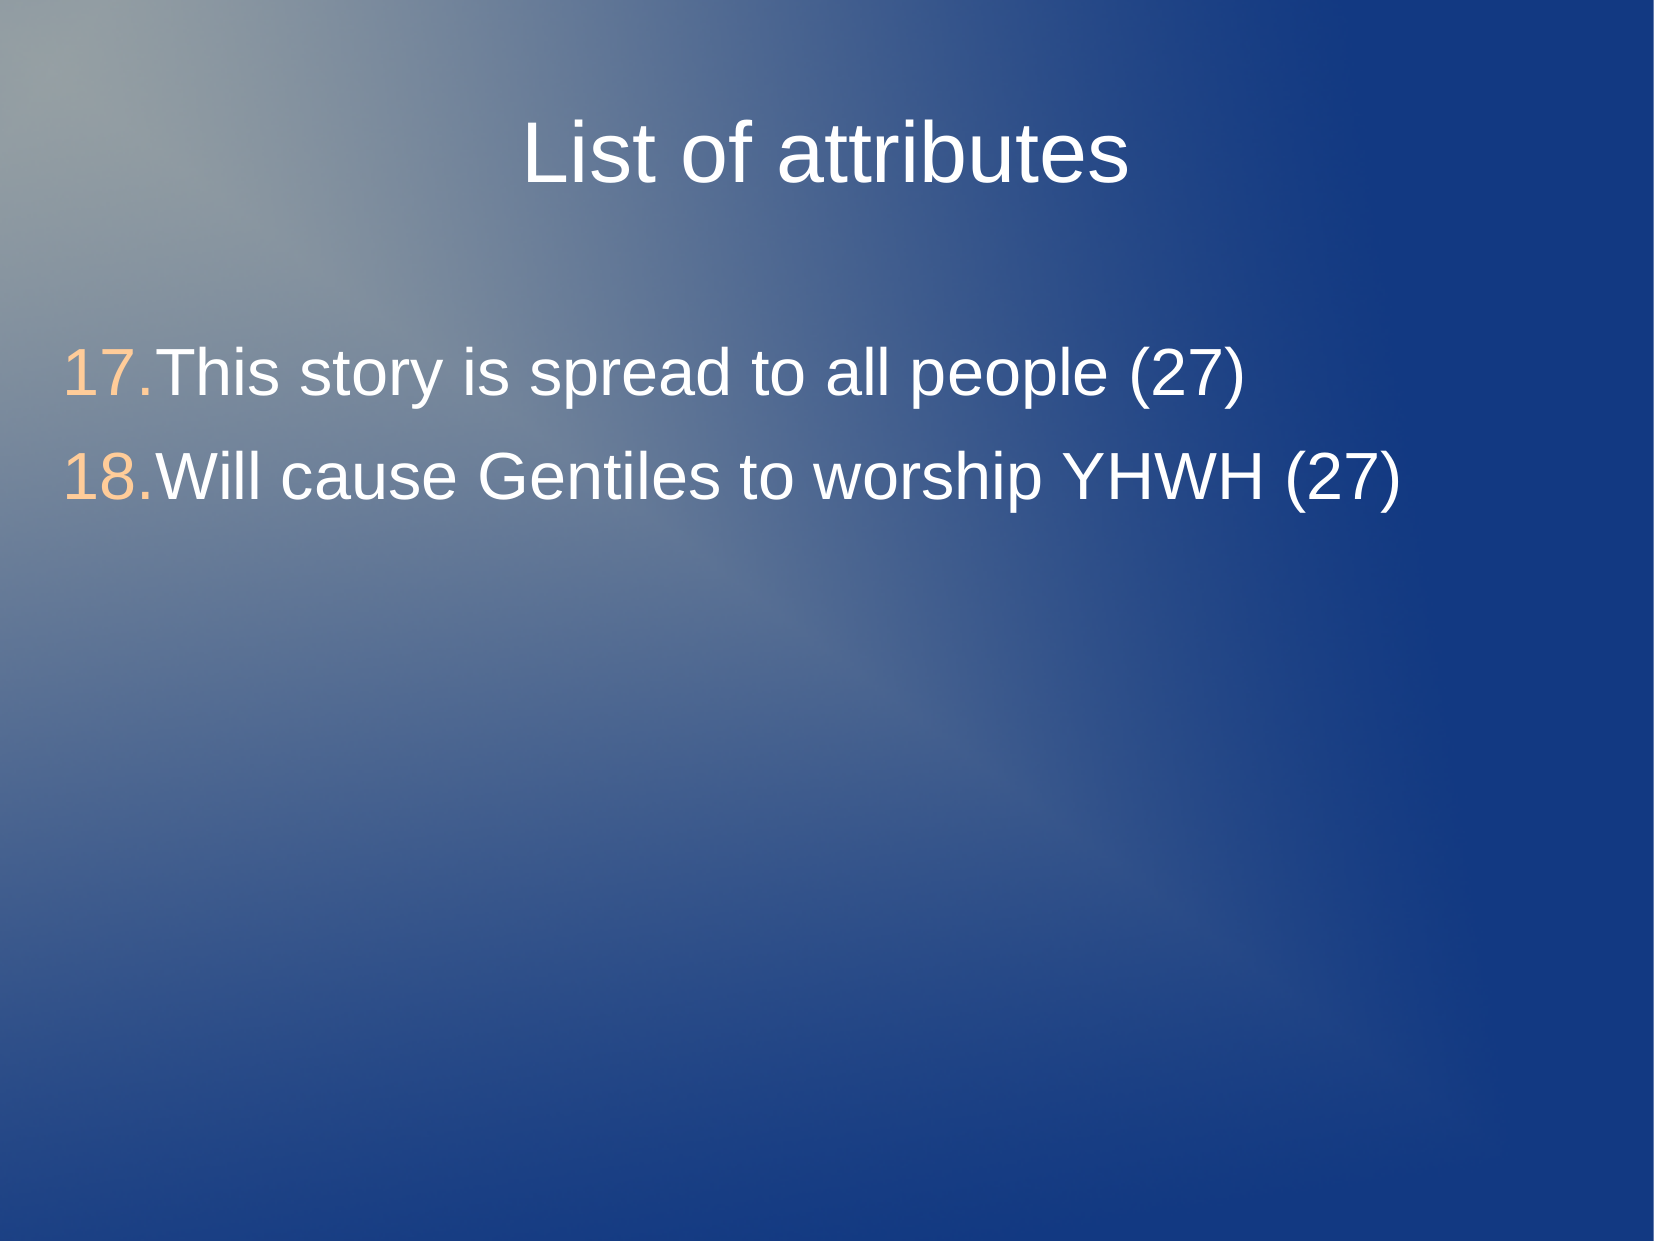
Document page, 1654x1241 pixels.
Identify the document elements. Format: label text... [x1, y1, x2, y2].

title List of attributes [82, 49, 1571, 257]
picture [0, 0, 1654, 1241]
list This story is spread to all people (27) Will cause Gentiles to worship YHWH (27) [45, 240, 1534, 1059]
